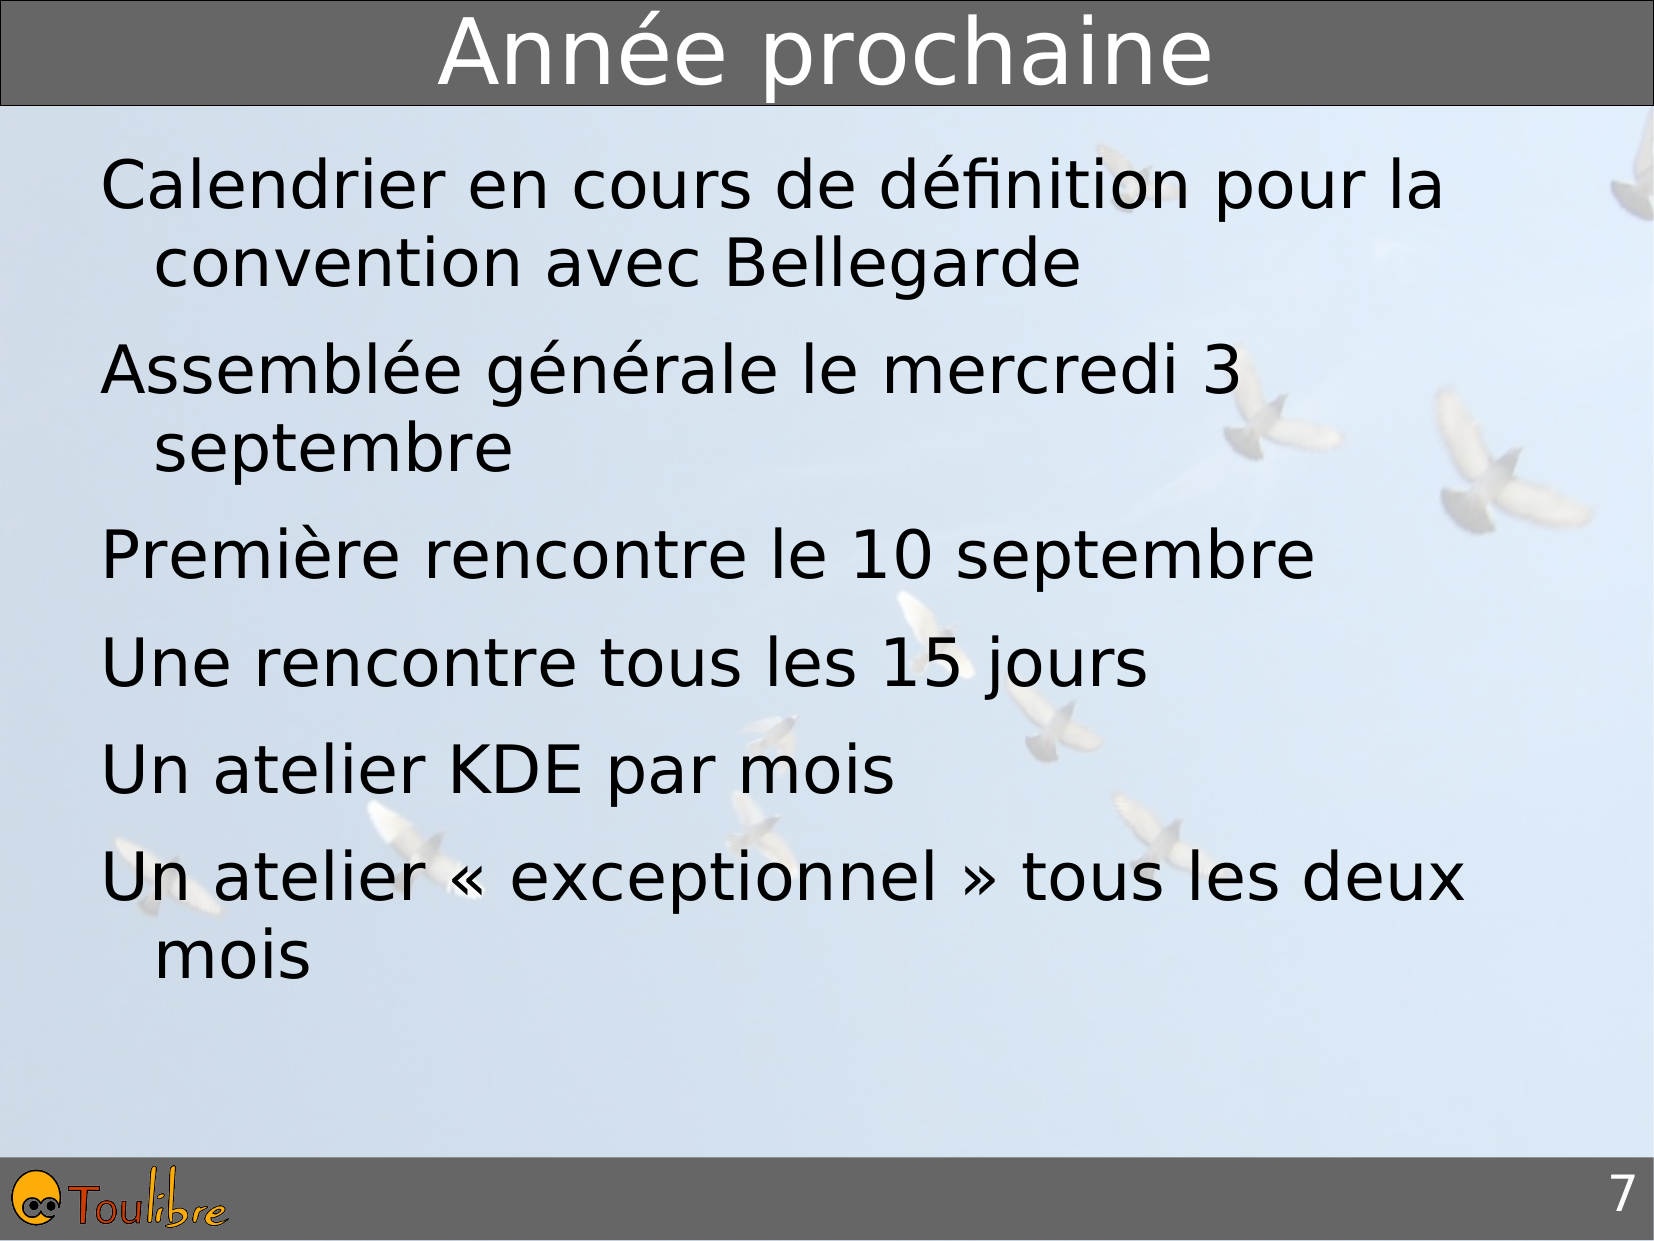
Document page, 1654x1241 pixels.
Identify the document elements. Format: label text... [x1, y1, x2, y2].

picture [11, 1165, 229, 1228]
list Calendrier en cours de définition pour la convention avec Bellegarde Assemblée générale le mercredi 3 septembre Première rencontre le 10 septembre Une rencontre tous les 15 jours Un atelier KDE par mois Un atelier « exceptionnel » tous les deux mois [82, 146, 1571, 1094]
title Année prochaine [0, 0, 1654, 107]
